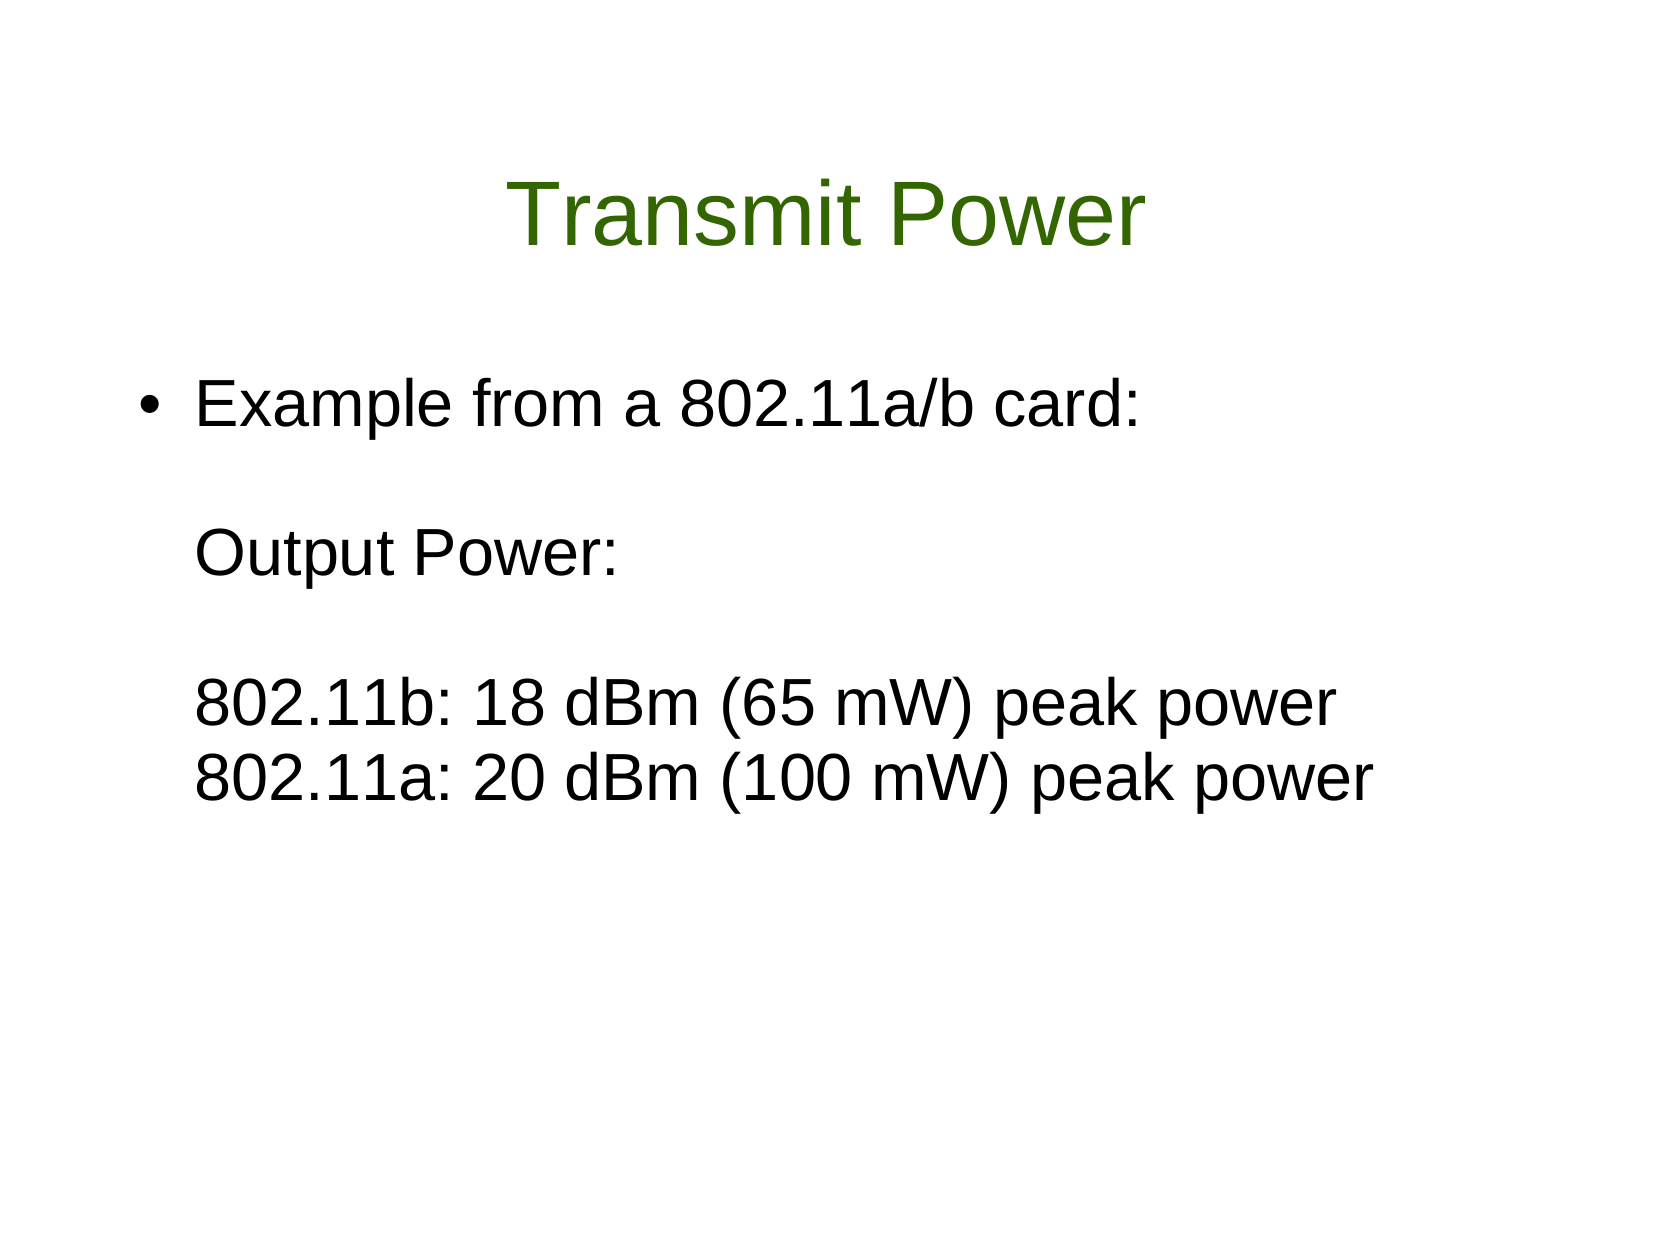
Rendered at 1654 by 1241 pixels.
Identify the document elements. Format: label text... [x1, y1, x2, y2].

title Transmit Power [123, 110, 1530, 317]
list Example from a 802.11a/b card: Output Power: 802.11b: 18 dBm (65 mW) peak power 802.11a: 20 dBm (100 mW) peak power [123, 358, 1612, 1103]
